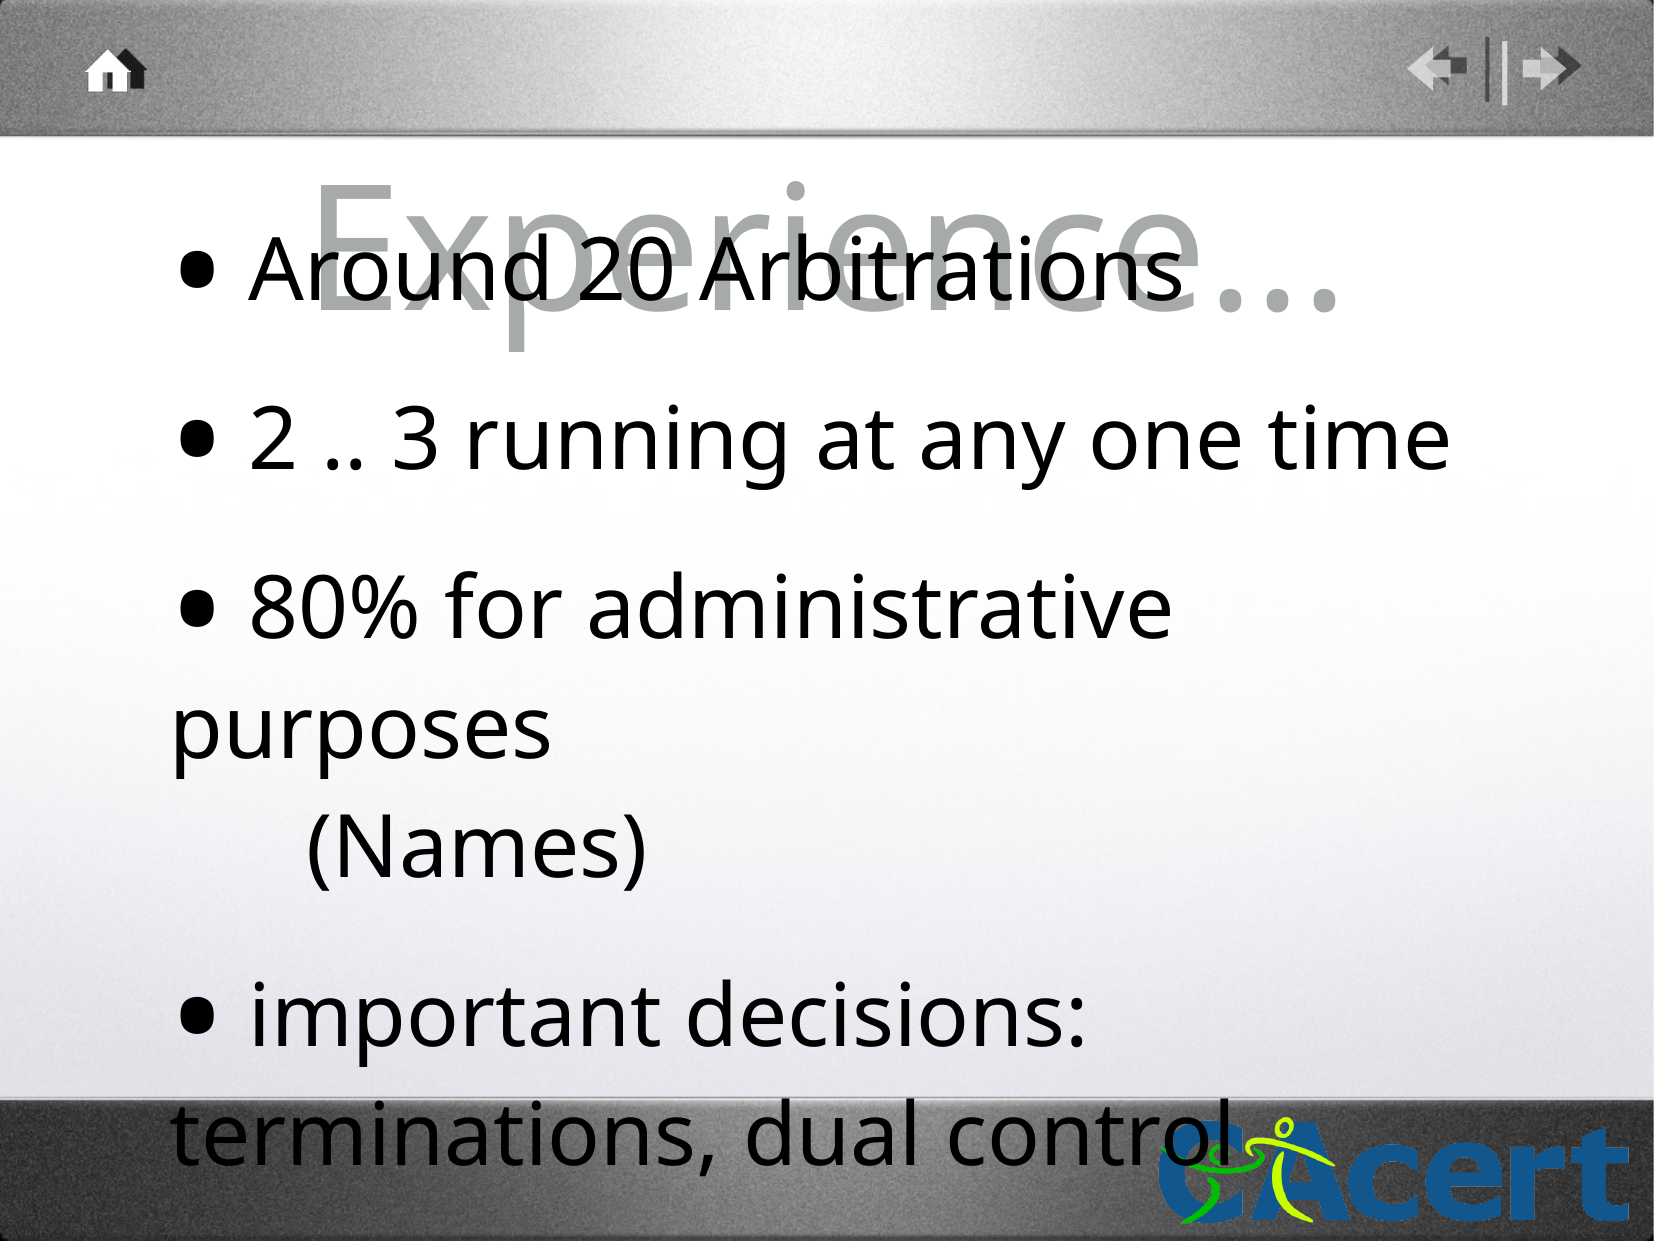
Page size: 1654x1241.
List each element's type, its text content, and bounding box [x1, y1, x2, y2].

title Experience... [161, 133, 1493, 311]
list Around 20 Arbitrations 2 .. 3 running at any one time 80% for administrative purposes (Names) important decisions: terminations, dual control [161, 311, 1493, 1088]
picture [0, 0, 1654, 1241]
